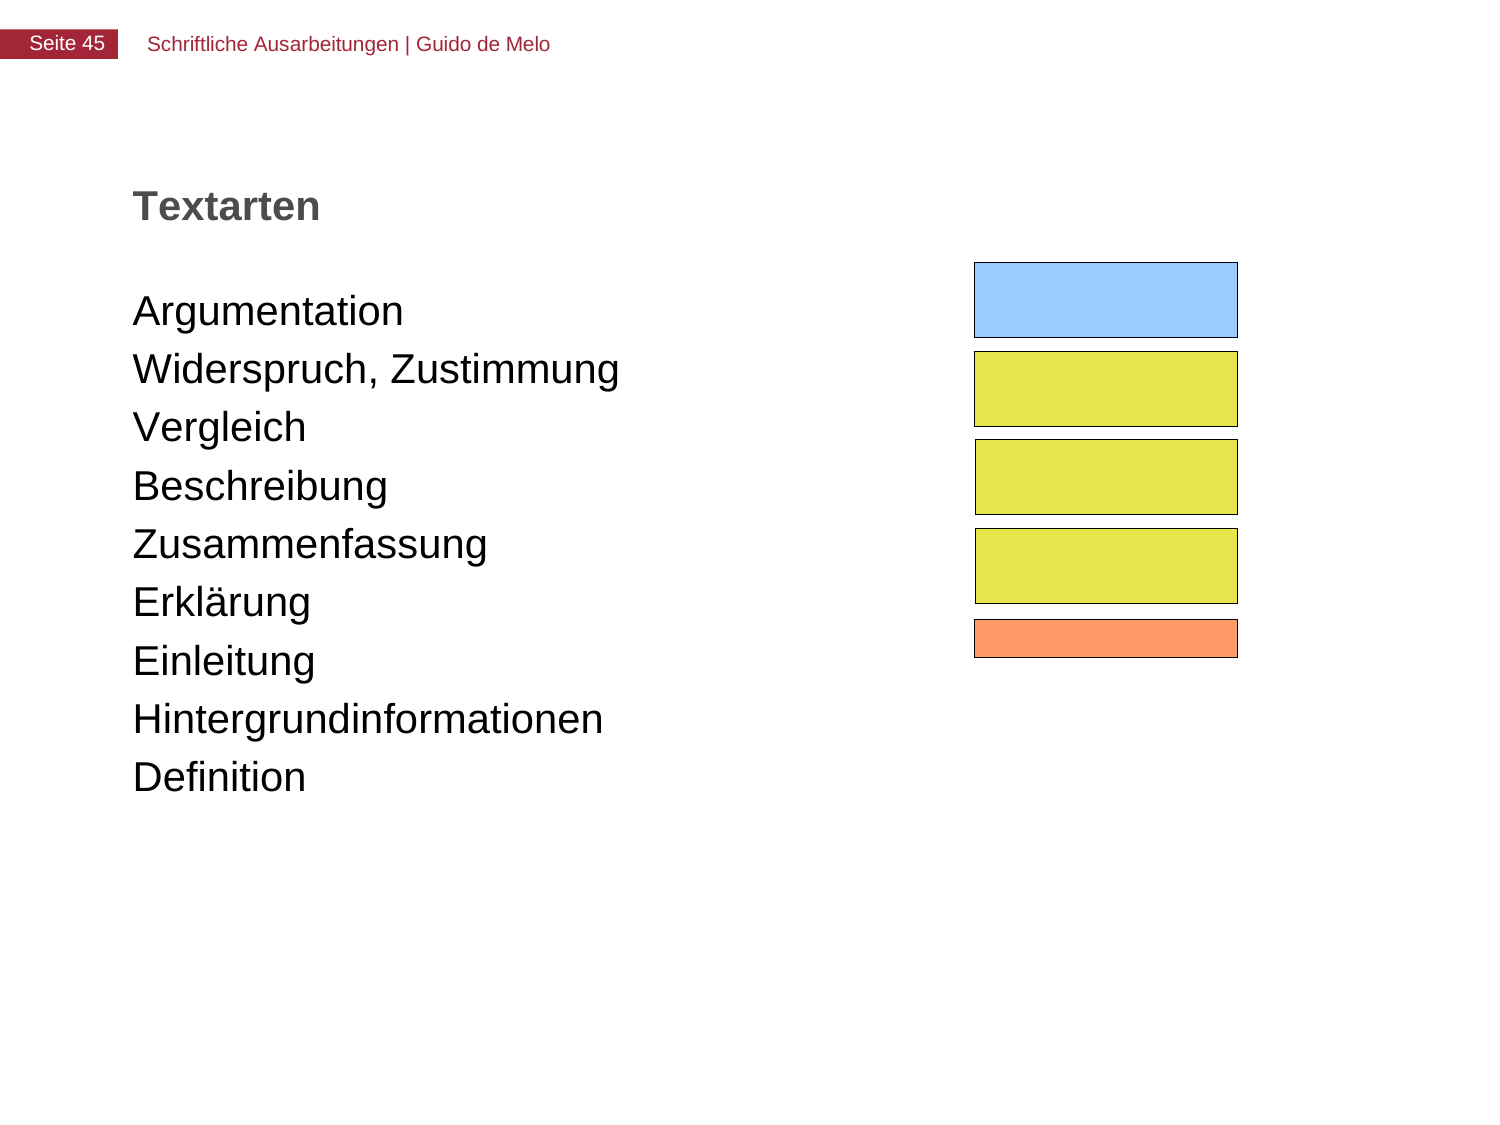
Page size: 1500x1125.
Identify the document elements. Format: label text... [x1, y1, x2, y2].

text_box [974, 619, 1238, 658]
text_box [974, 351, 1238, 427]
text_box [975, 528, 1238, 604]
list Argumentation Widerspruch, Zustimmung Vergleich Beschreibung Zusammenfassung Erklärung Einleitung Hintergrundinformationen Definition [132, 287, 1371, 888]
text_box [975, 439, 1238, 515]
title Textarten [132, 149, 1413, 258]
text_box [974, 262, 1238, 338]
